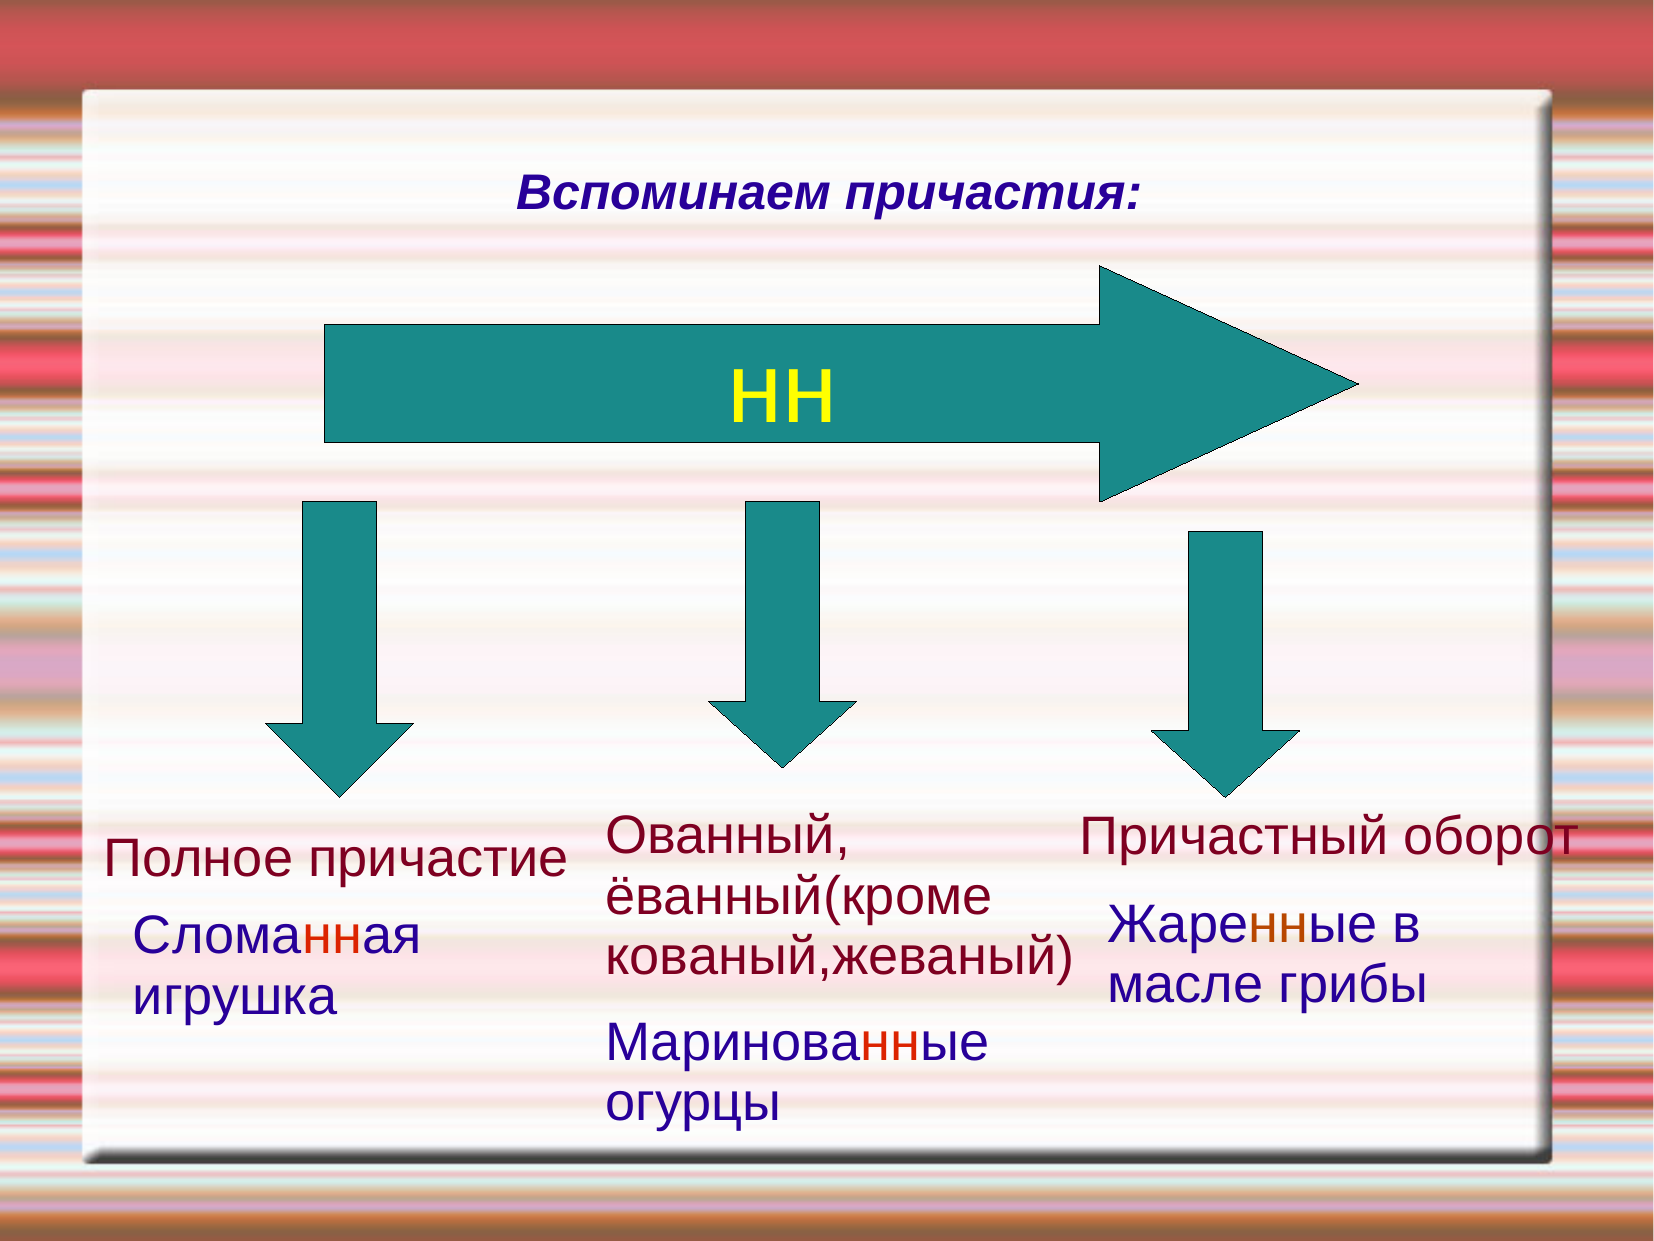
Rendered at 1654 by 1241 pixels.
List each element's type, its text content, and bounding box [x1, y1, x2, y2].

picture [0, 0, 1654, 1241]
text_box Маринованные огурцы [590, 1003, 1123, 1140]
text_box [708, 501, 857, 768]
text_box Ованный, ёванный(кроме кованый,жеваный) [590, 797, 1093, 994]
text_box [324, 324, 712, 443]
text_box Причастный оборот [1093, 797, 1595, 885]
text_box Полное причастие [88, 819, 585, 1017]
text_box нн [712, 324, 853, 461]
text_box [1151, 531, 1300, 797]
text_box Жаренные в масле грибы [1092, 885, 1595, 1022]
text_box Сломанная игрушка [118, 897, 621, 1034]
text_box [853, 265, 1359, 502]
title Вспоминаем причастия: [123, 88, 1536, 296]
text_box [265, 501, 414, 798]
